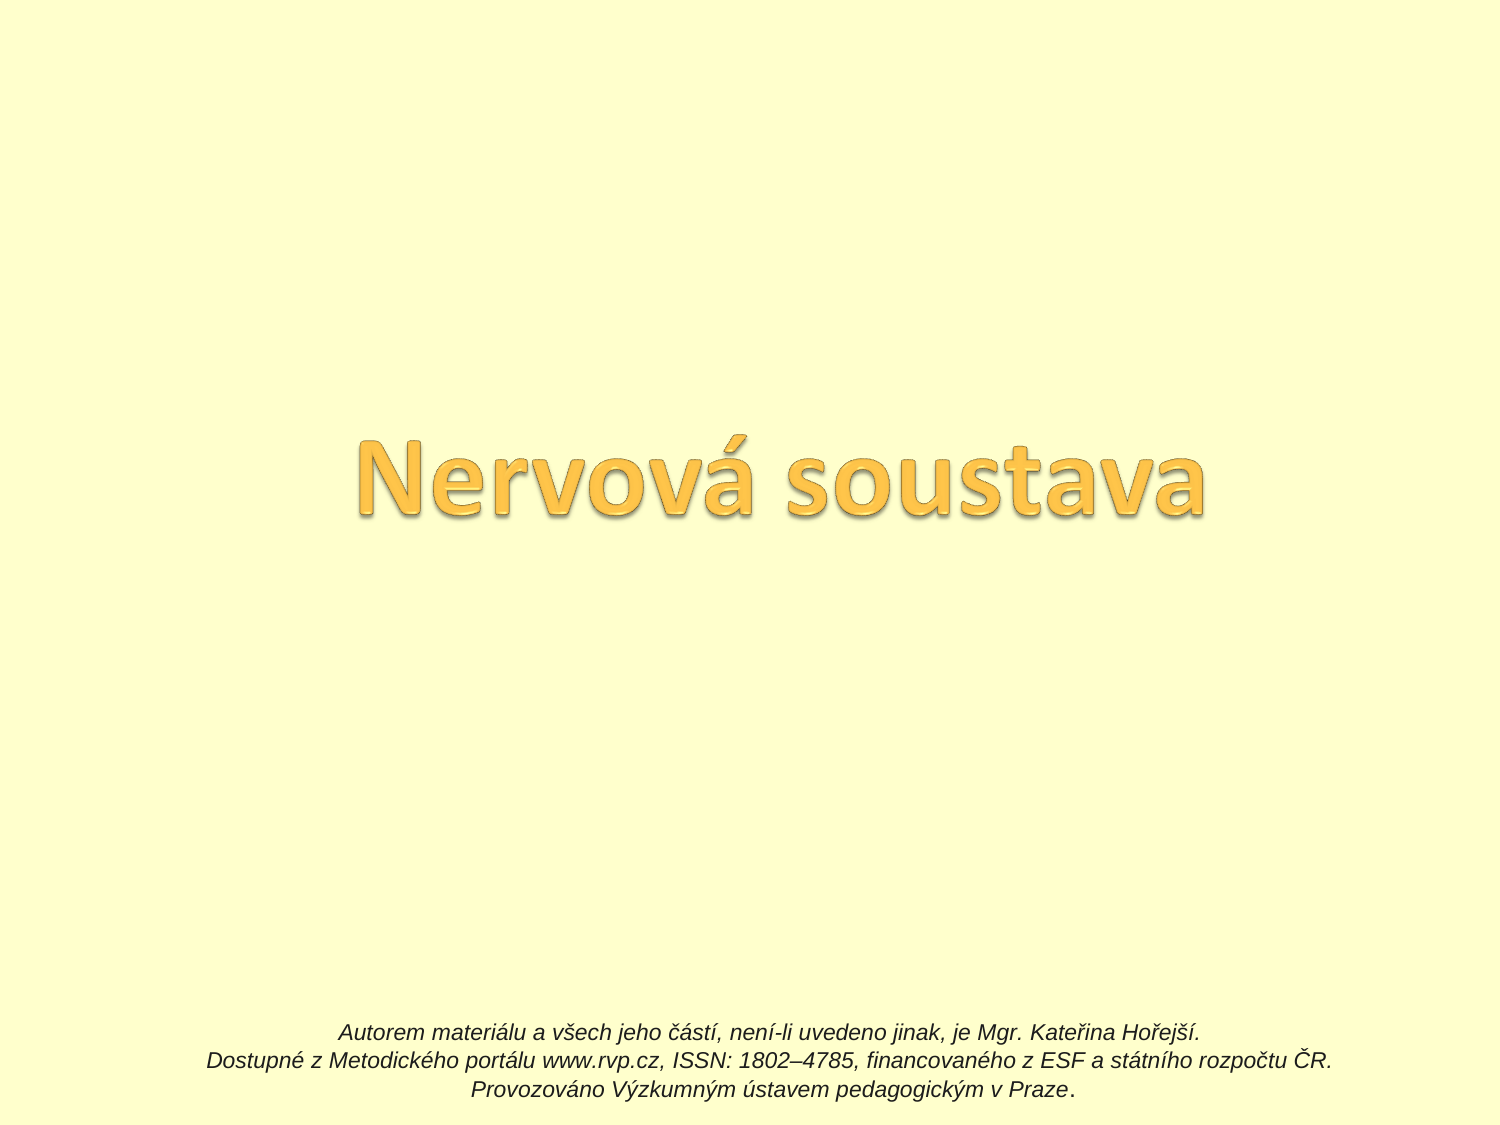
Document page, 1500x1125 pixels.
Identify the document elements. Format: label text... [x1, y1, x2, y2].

text_box [0, 245, 1287, 627]
text_box Autorem materiálu a všech jeho částí, není-li uvedeno jinak, je Mgr. Kateřina Hořejší. Dostupné z Metodického portálu www.rvp.cz, ISSN: 1802–4785, financovaného z ESF a státního rozpočtu ČR. Provozováno Výzkumným ústavem pedagogickým v Praze. [70, 1042, 1477, 1103]
